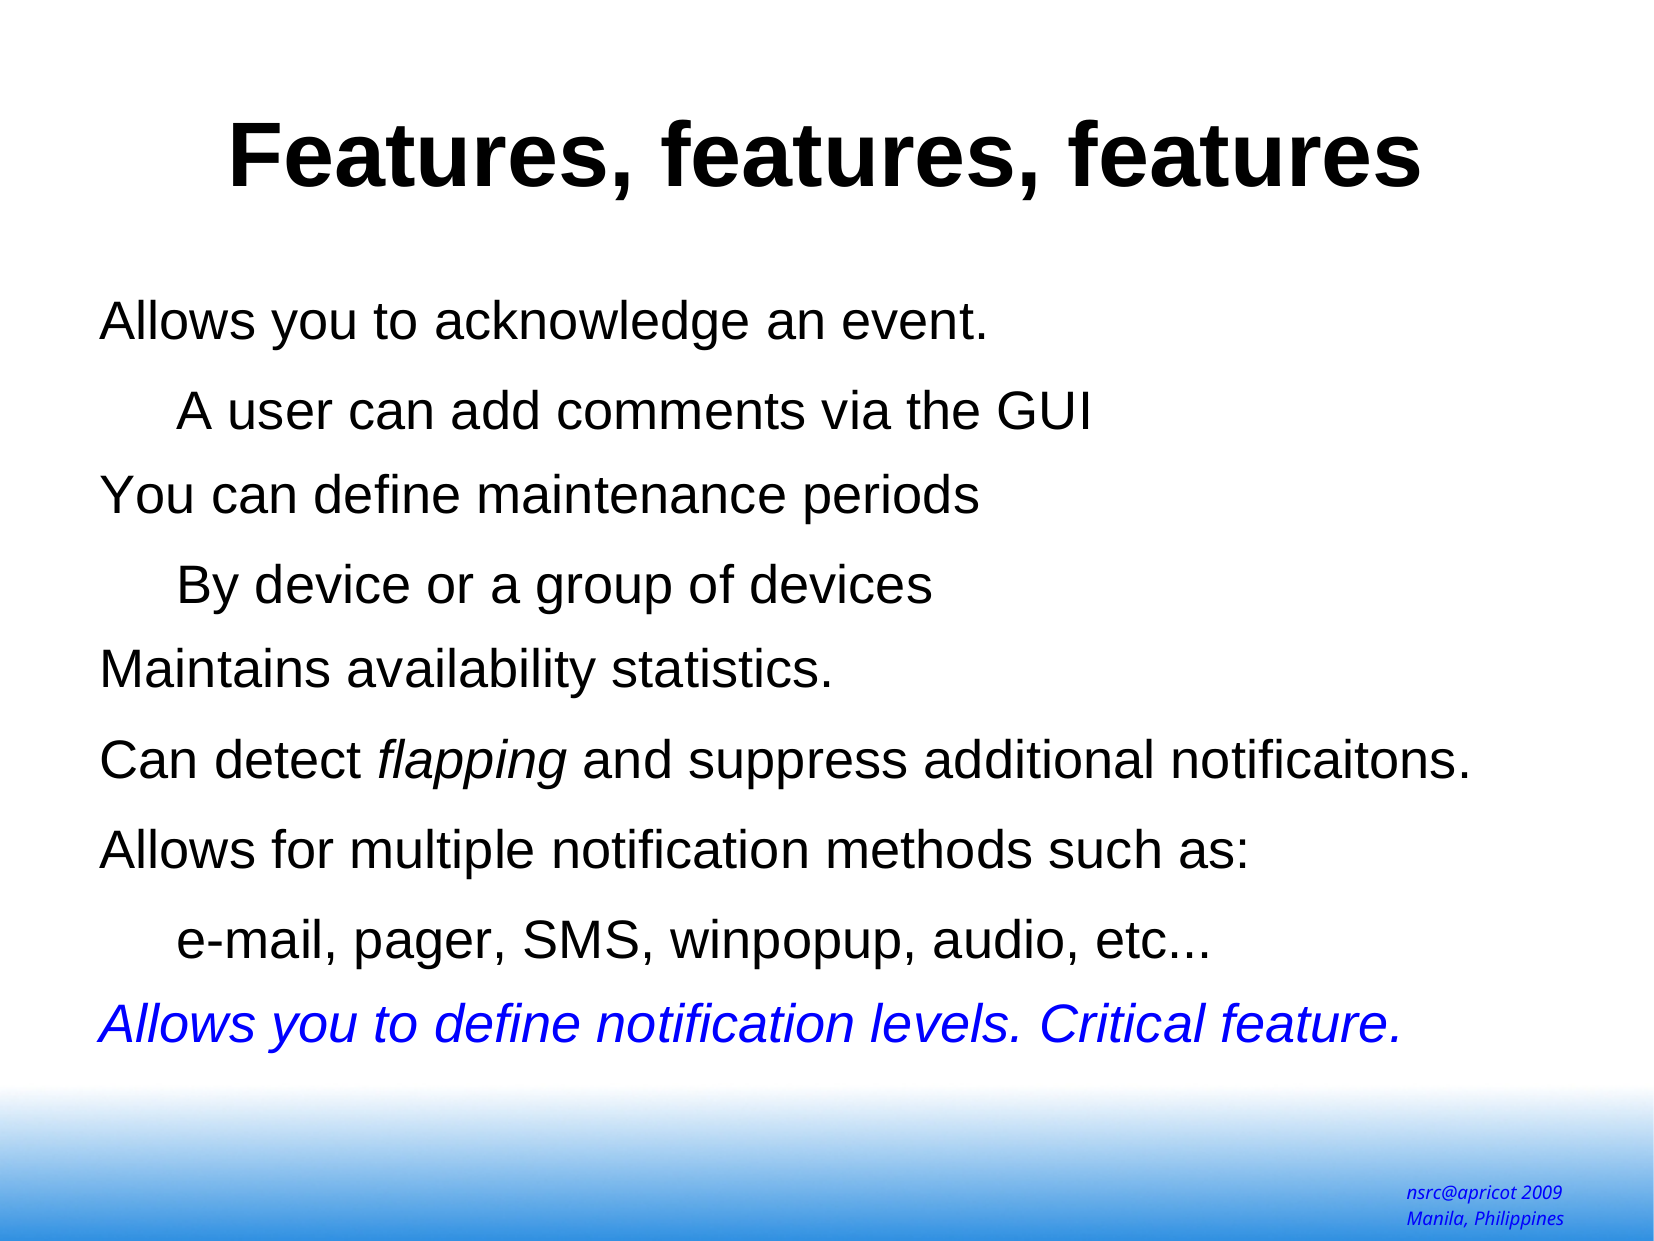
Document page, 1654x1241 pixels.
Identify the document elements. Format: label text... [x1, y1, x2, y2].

title Features, features, features [82, 49, 1571, 257]
list Allows you to acknowledge an event. A user can add comments via the GUI You can define maintenance periods By device or a group of devices Maintains availability statistics. Can detect flapping and suppress additional notificaitons. Allows for multiple notification methods such as: e-mail, pager, SMS, winpopup, audio, etc... Allows you to define notification levels. Critical feature. [82, 290, 1571, 1181]
picture [0, 1083, 1654, 1241]
